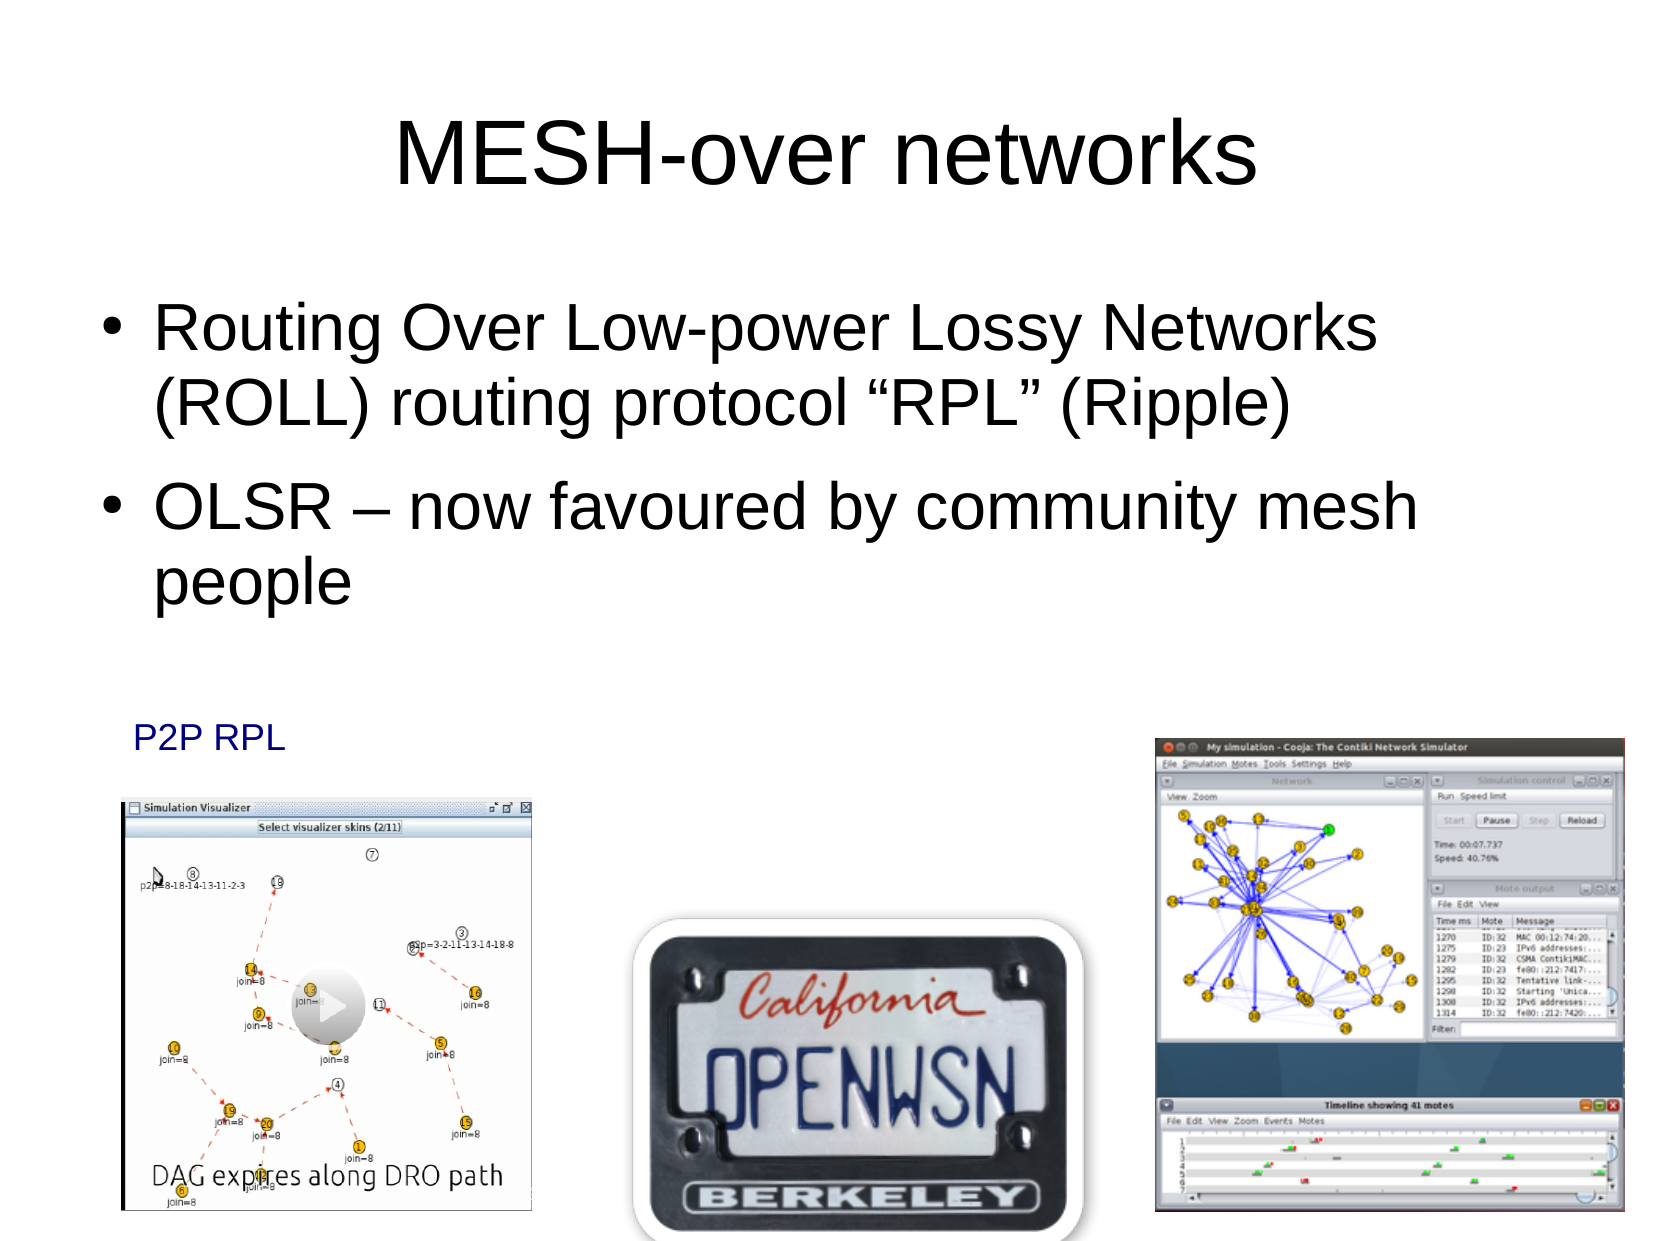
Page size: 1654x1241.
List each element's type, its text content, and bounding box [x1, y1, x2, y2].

picture [1155, 738, 1625, 1212]
title MESH-over networks [82, 49, 1571, 257]
picture [121, 797, 532, 1211]
text_box P2P RPL [118, 708, 303, 779]
picture [620, 906, 1105, 1241]
list Routing Over Low-power Lossy Networks (ROLL) routing protocol “RPL” (Ripple) OLSR – now favoured by community mesh people [82, 290, 1571, 1010]
